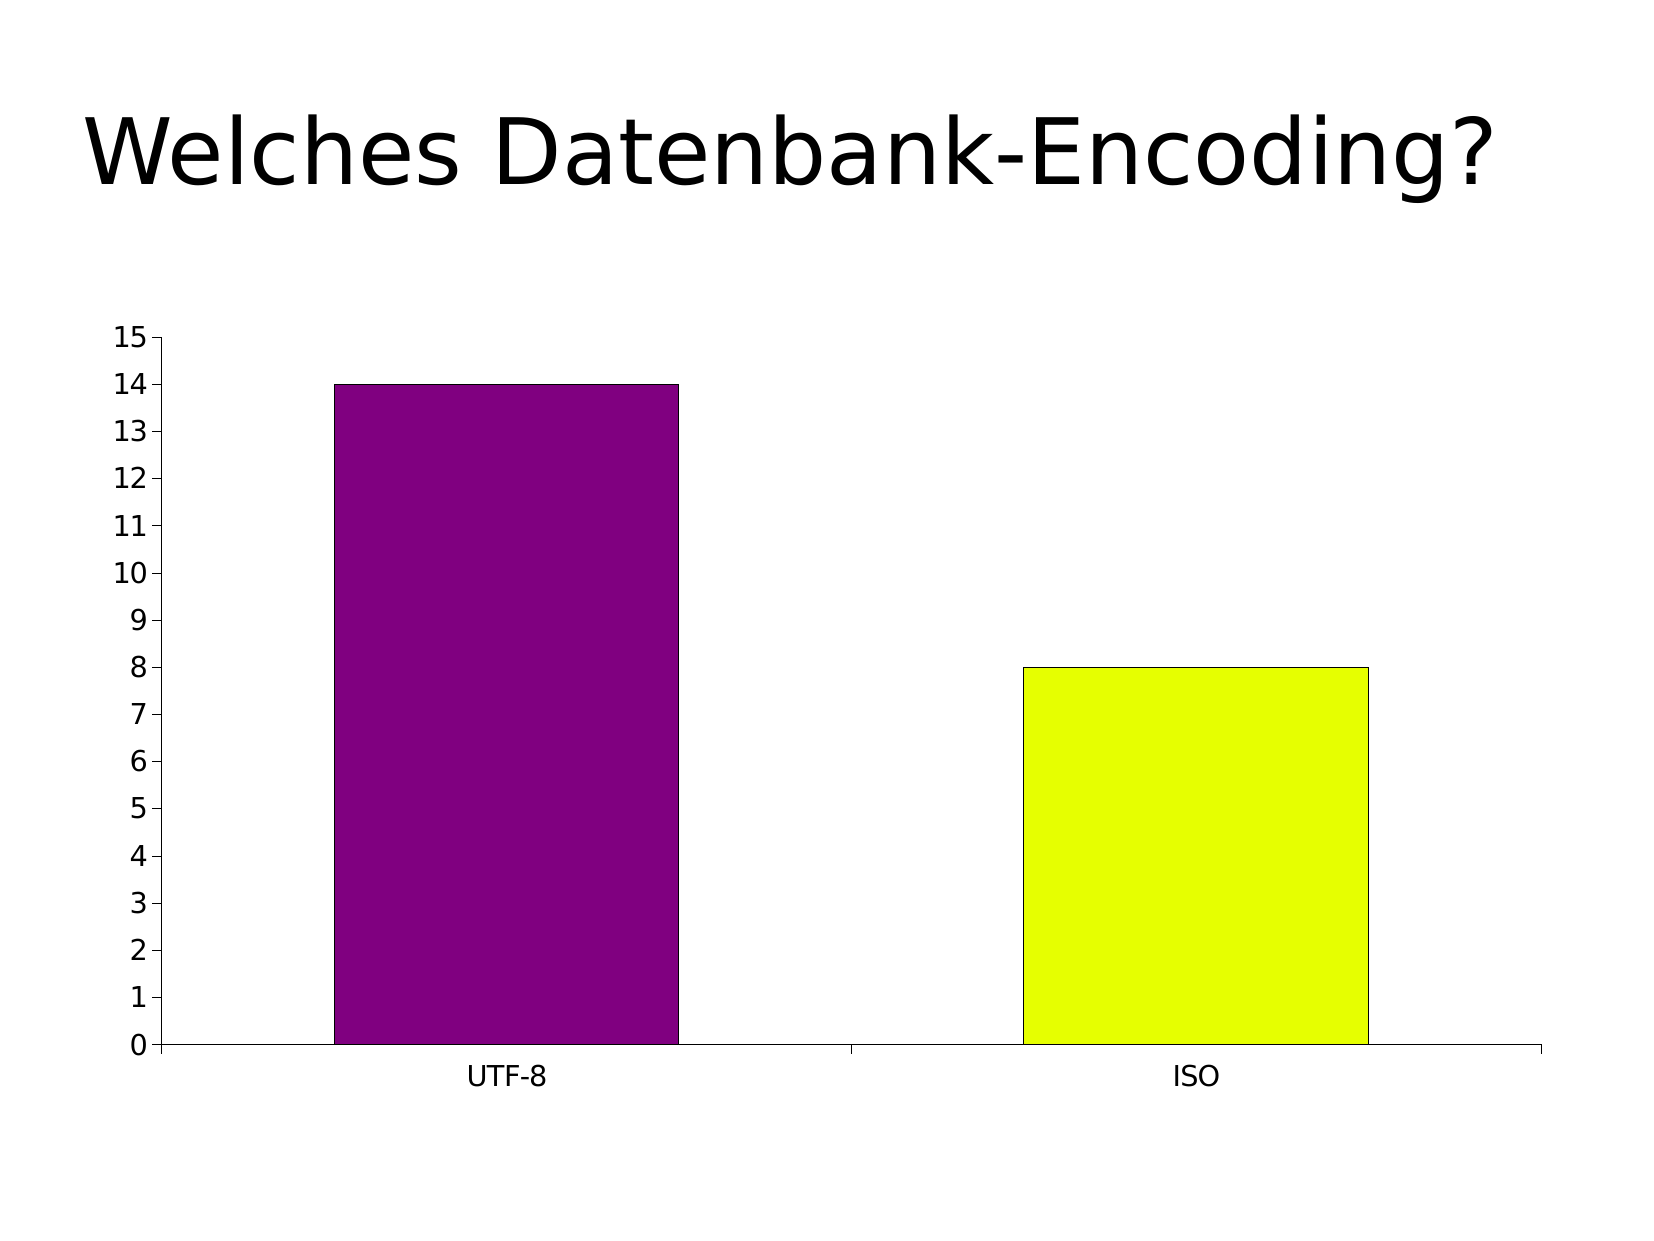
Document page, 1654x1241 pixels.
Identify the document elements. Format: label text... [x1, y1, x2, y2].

title Welches Datenbank-Encoding? [82, 56, 1571, 250]
chart [82, 290, 1571, 1109]
